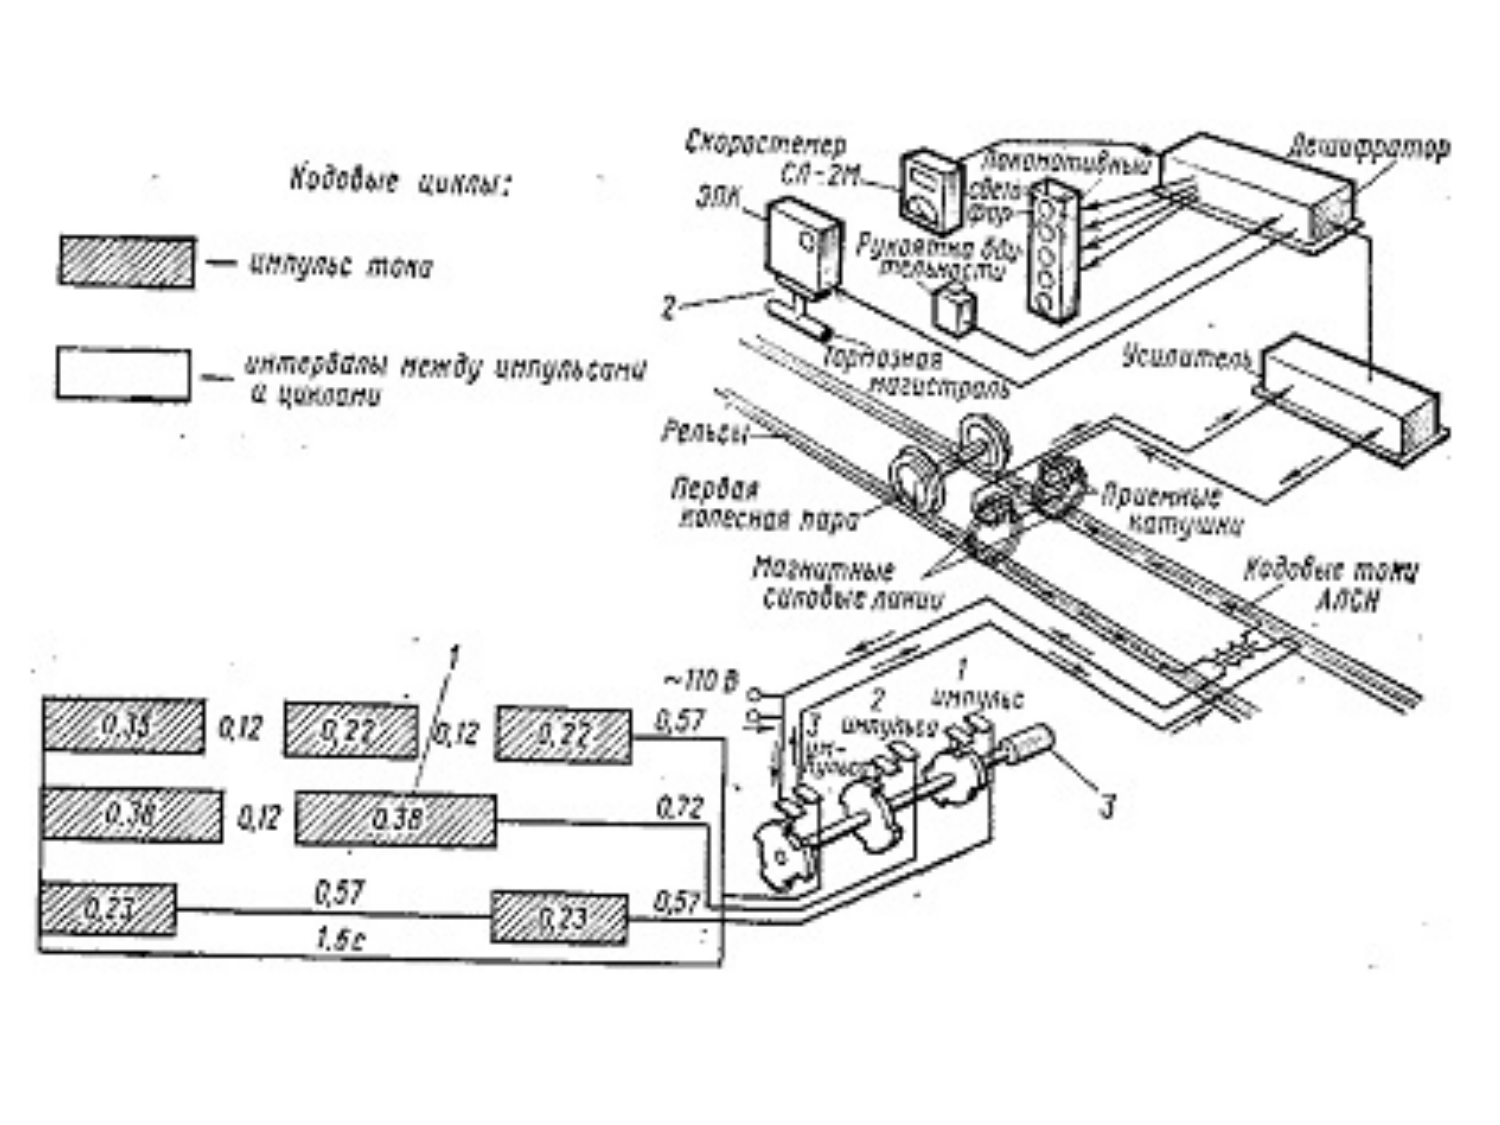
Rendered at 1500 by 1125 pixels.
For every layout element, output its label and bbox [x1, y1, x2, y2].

picture [29, 119, 1500, 1016]
